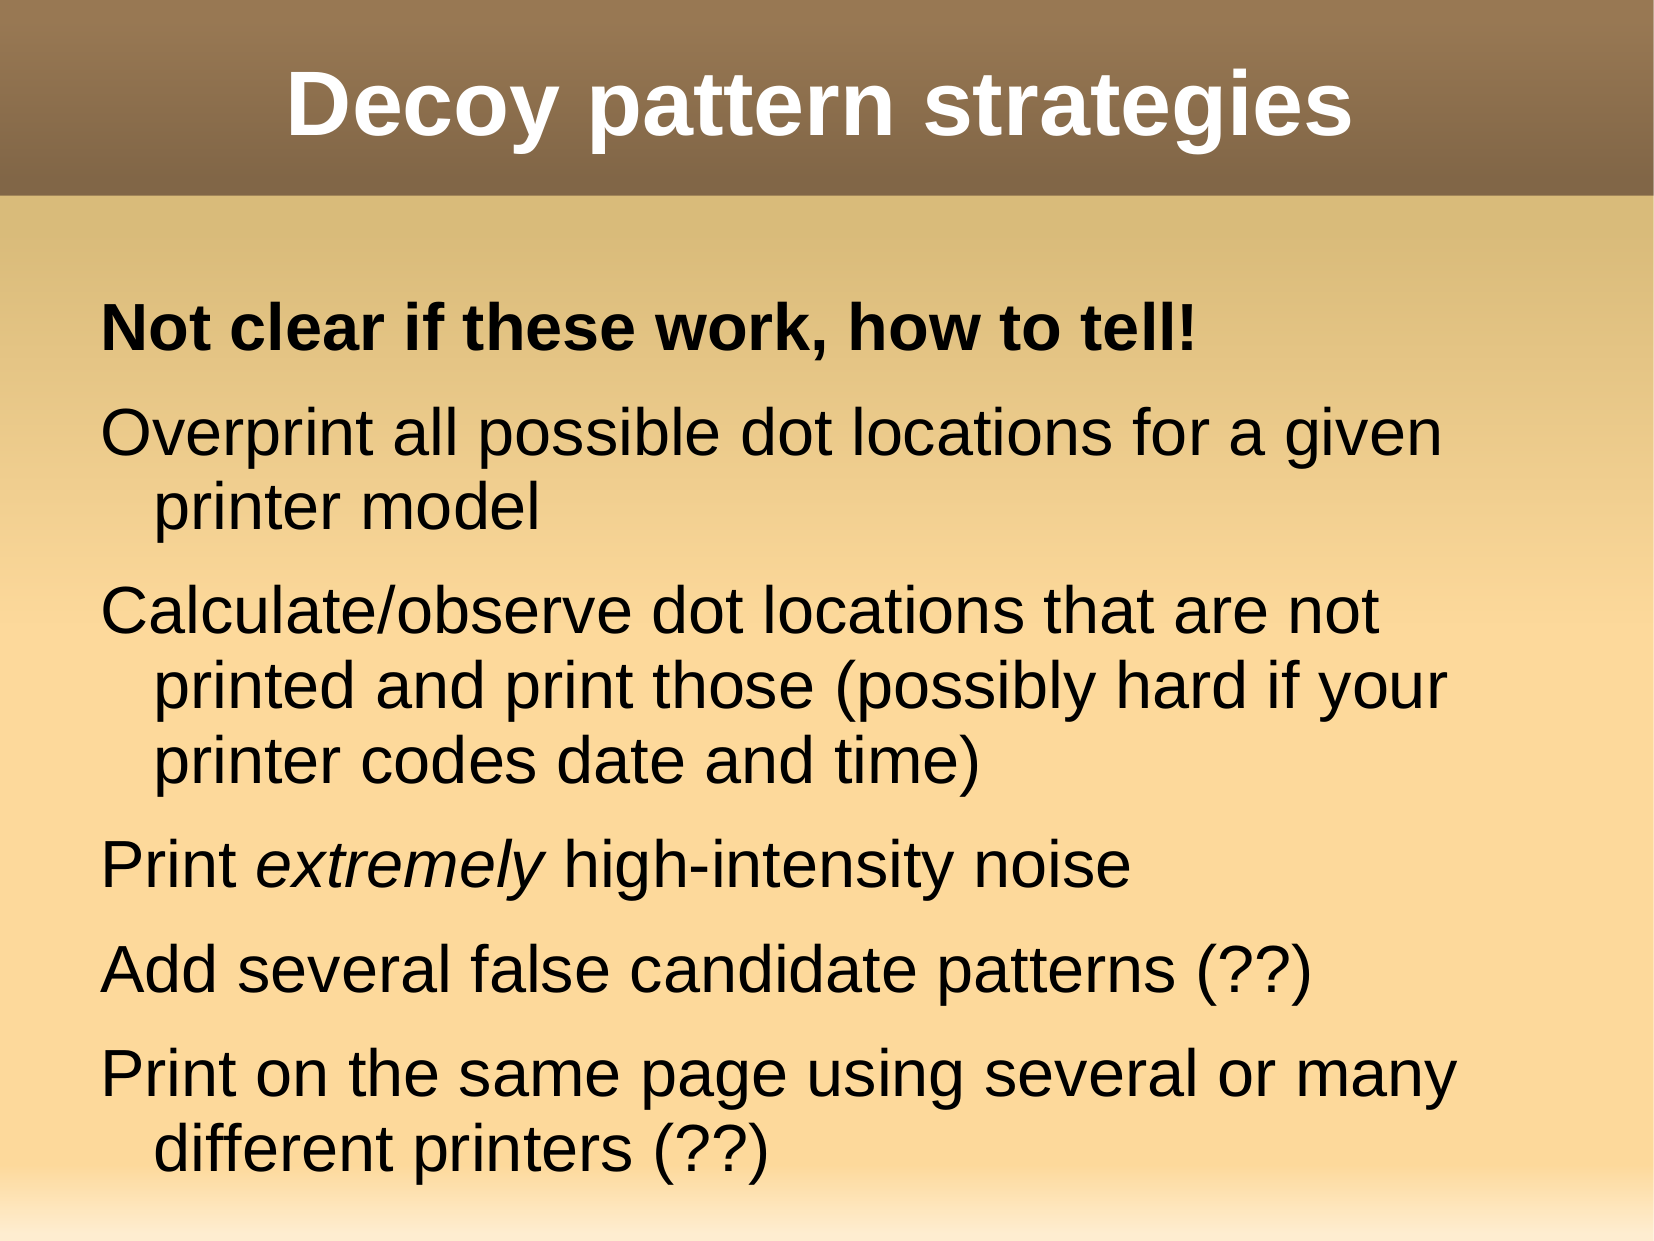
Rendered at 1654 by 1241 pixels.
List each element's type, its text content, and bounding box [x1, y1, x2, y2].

list Not clear if these work, how to tell! Overprint all possible dot locations for a given printer model Calculate/observe dot locations that are not printed and print those (possibly hard if your printer codes date and time) Print extremely high-intensity noise Add several false candidate patterns (??) Print on the same page using several or many different printers (??) [82, 290, 1571, 1216]
picture [0, 0, 1654, 1241]
title Decoy pattern strategies [76, 0, 1565, 208]
